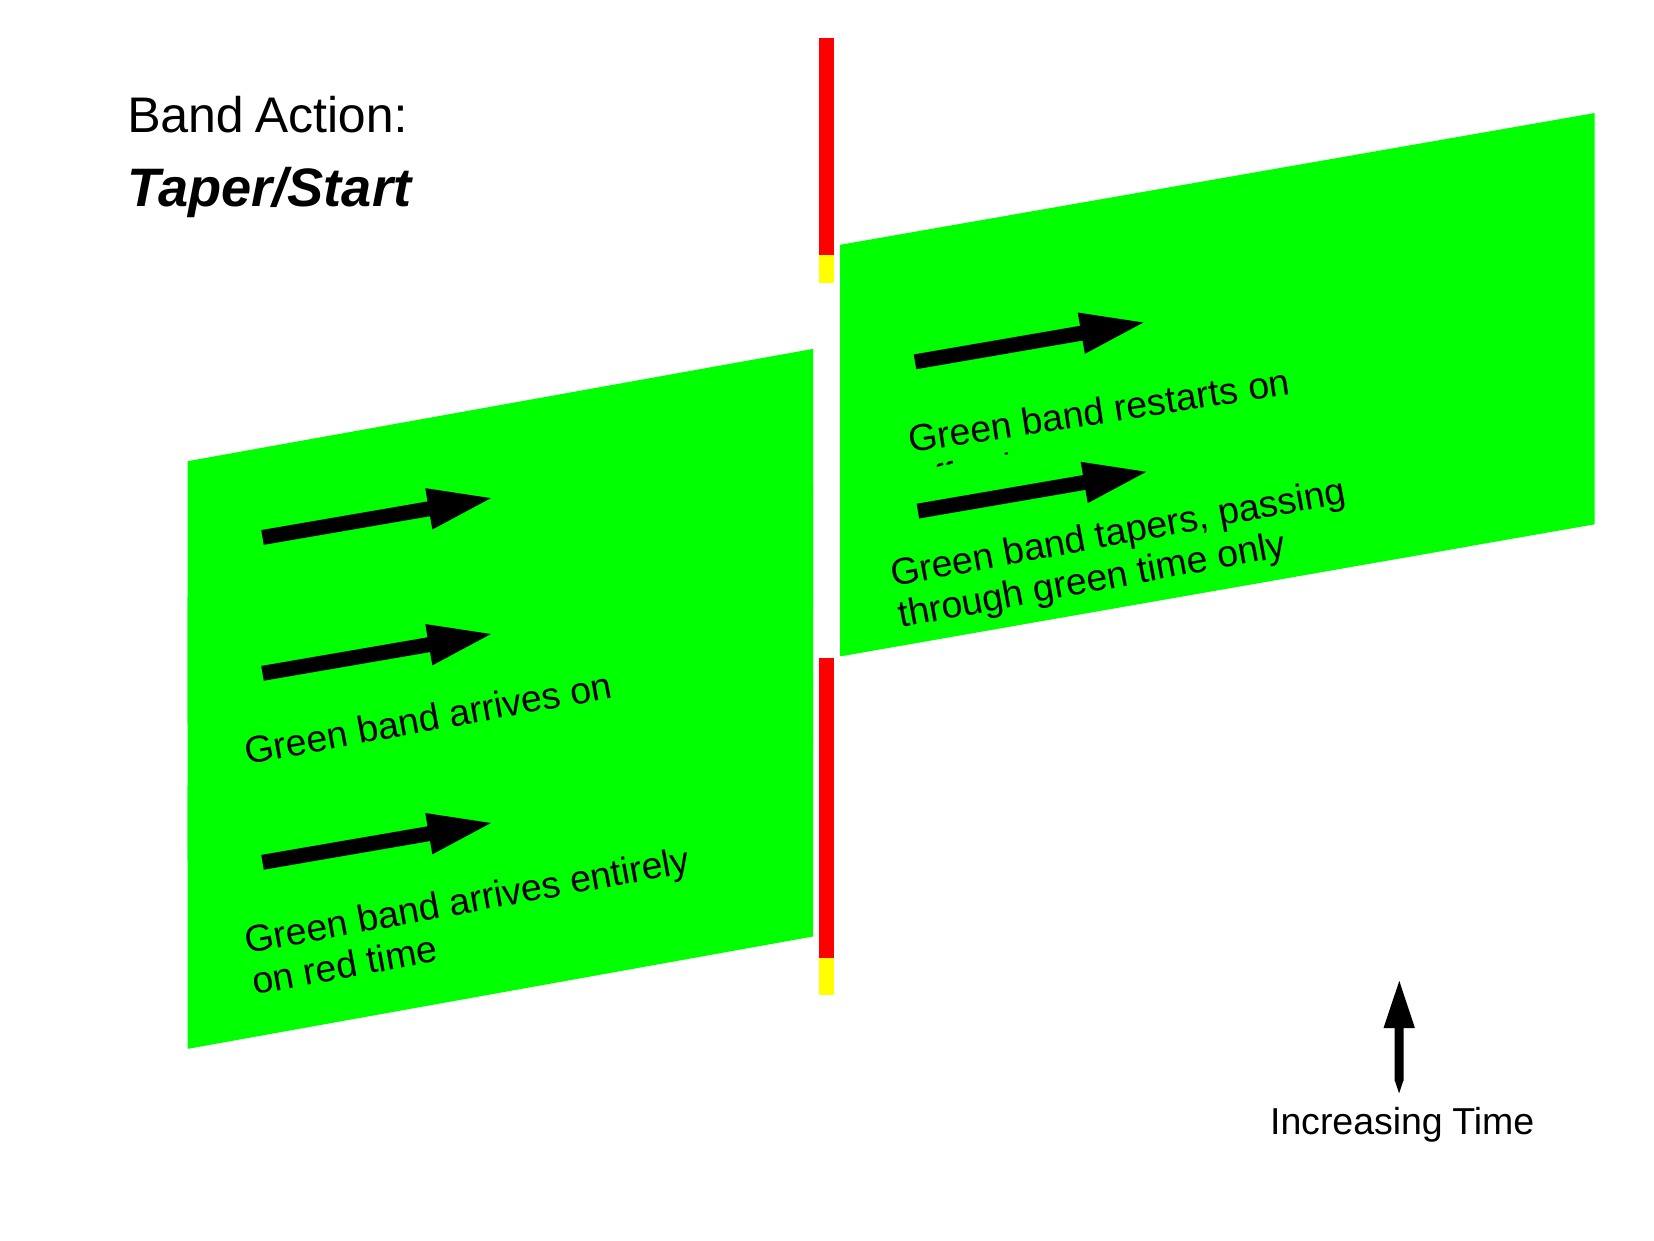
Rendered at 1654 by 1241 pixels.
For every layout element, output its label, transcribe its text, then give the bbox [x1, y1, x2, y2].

text_box Increasing Time [1255, 1093, 1550, 1151]
text_box Band Action: [112, 79, 676, 151]
text_box [840, 113, 1595, 657]
text_box Green band arrives on both red & green times [225, 637, 715, 777]
text_box [187, 348, 814, 1049]
text_box Green band tapers, passing through green time only [871, 451, 1426, 719]
text_box Taper/Start [112, 150, 427, 227]
text_box Green band restarts on effective green time [889, 325, 1493, 487]
text_box Green band arrives entirely on red time [225, 826, 734, 1072]
